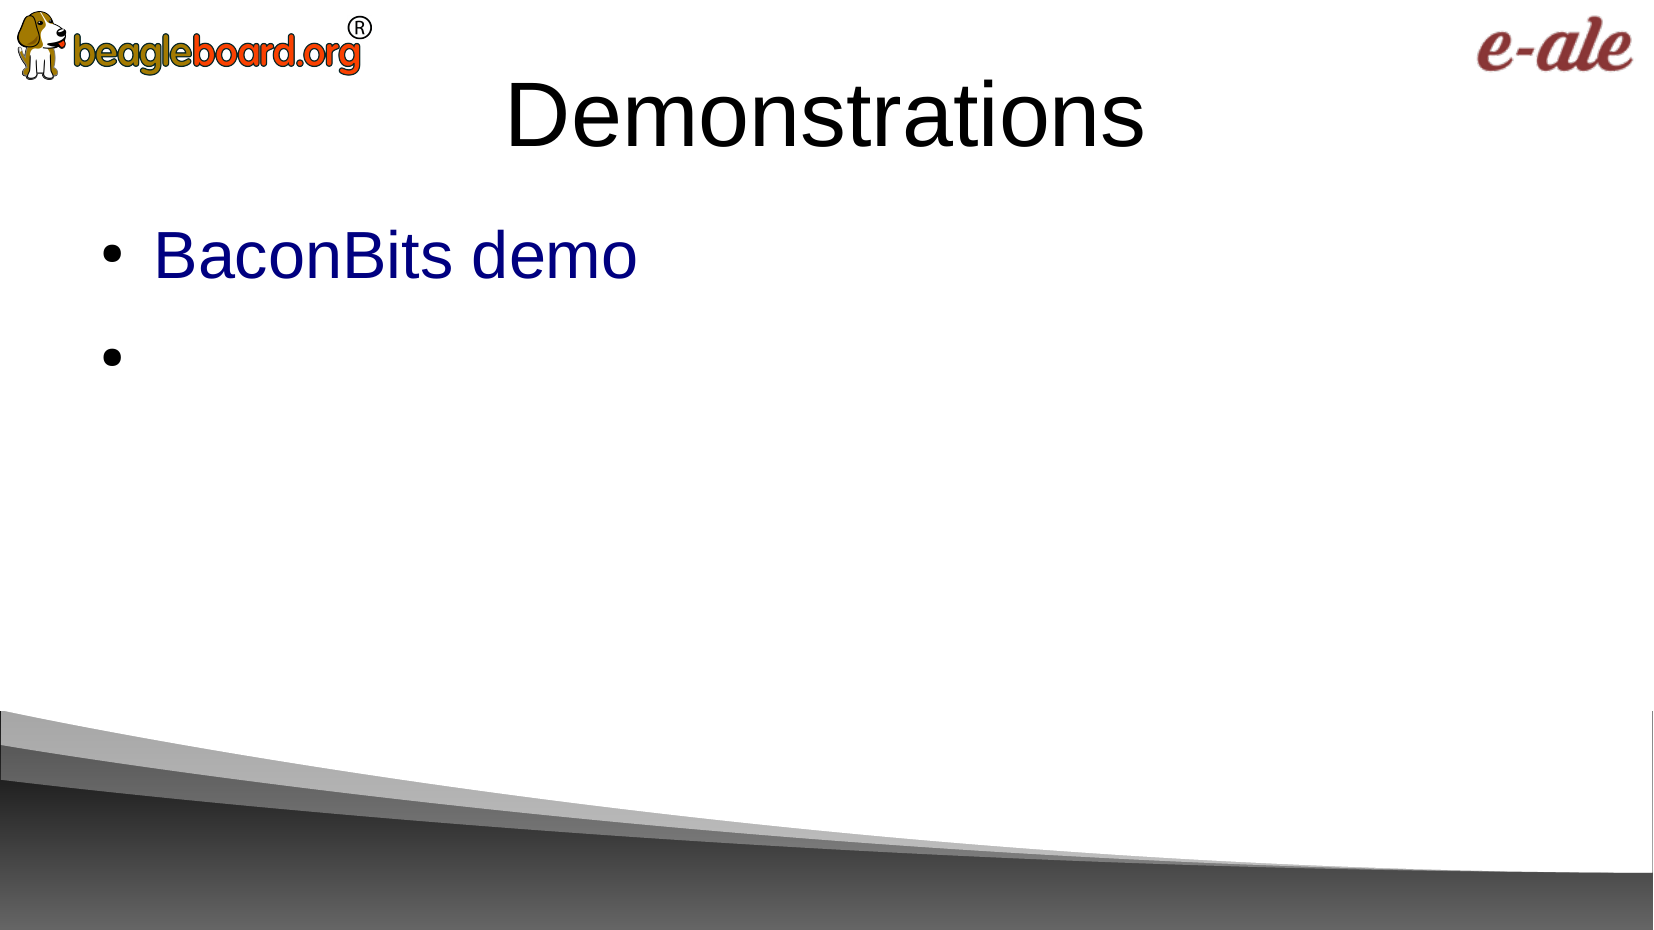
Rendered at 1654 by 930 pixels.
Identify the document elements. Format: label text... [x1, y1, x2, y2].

list BaconBits demo [82, 217, 1571, 757]
picture [17, 11, 372, 80]
title Demonstrations [82, 37, 1571, 193]
picture [1475, 14, 1636, 74]
